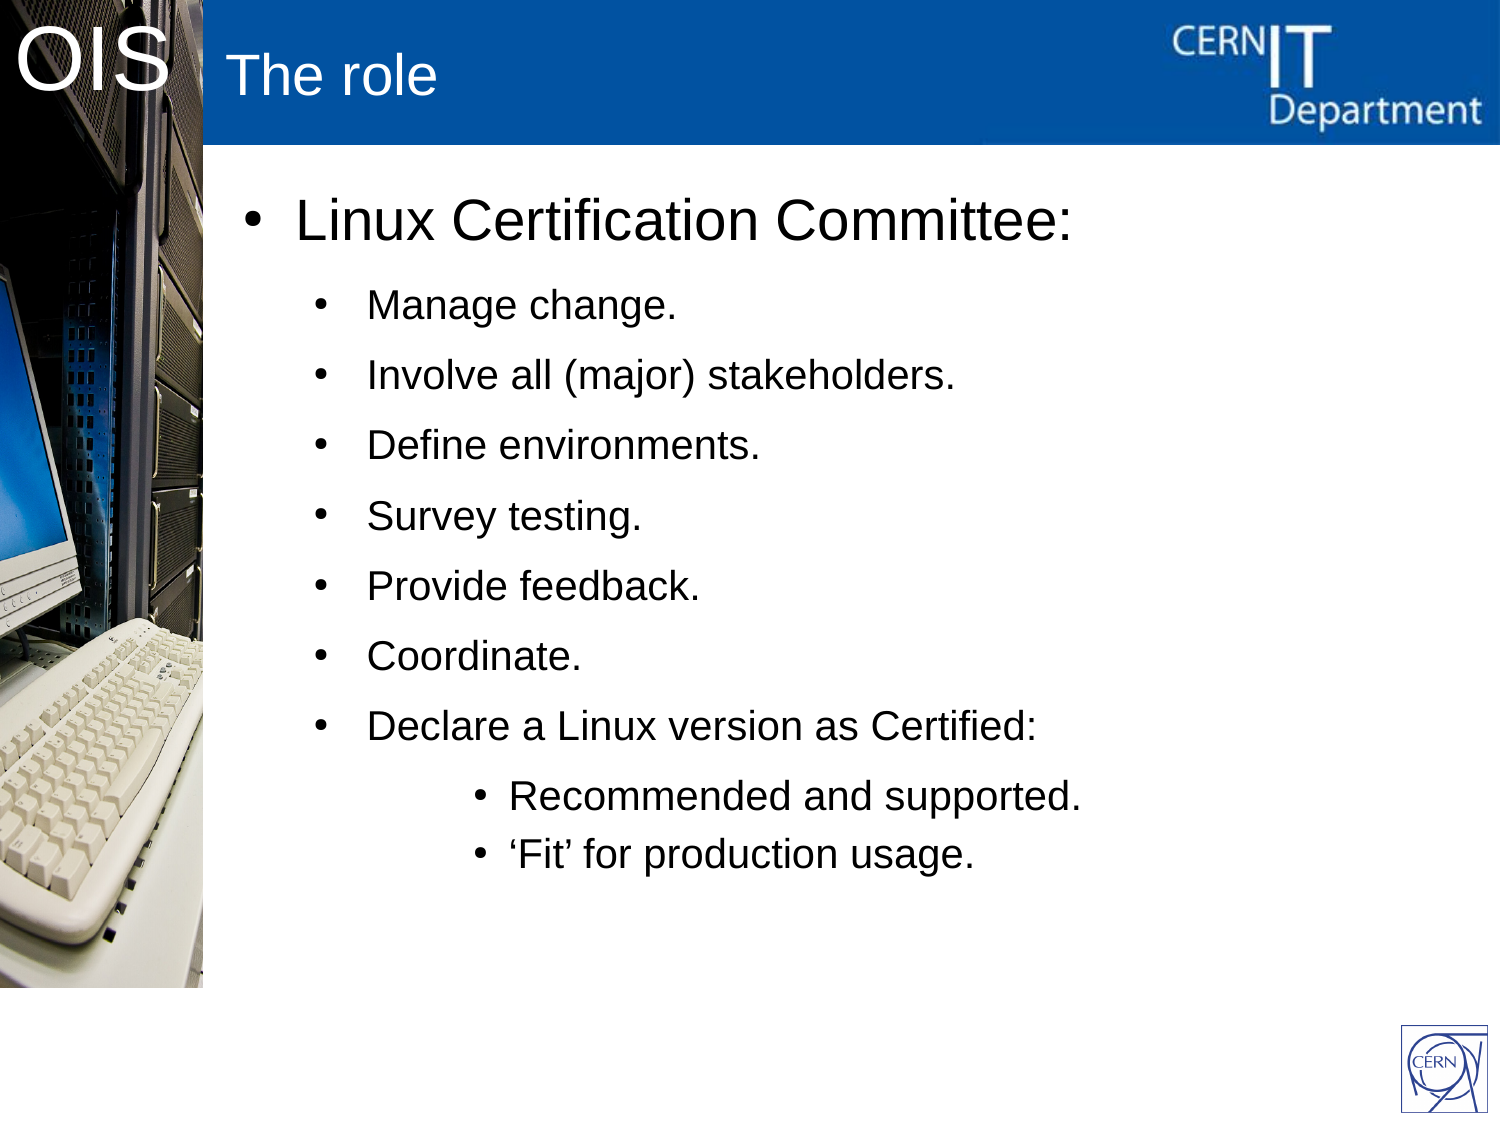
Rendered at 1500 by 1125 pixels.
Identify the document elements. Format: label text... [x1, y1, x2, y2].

picture [1238, 0, 1500, 145]
title The role [225, 0, 1238, 151]
picture [1401, 1025, 1488, 1113]
list Linux Certification Committee: Manage change. Involve all (major) stakeholders. Define environments. Survey testing. Provide feedback. Coordinate. Declare a Linux version as Certified: Recommended and supported. ‘Fit’ for production usage. [225, 187, 1463, 1013]
picture [0, 0, 225, 988]
